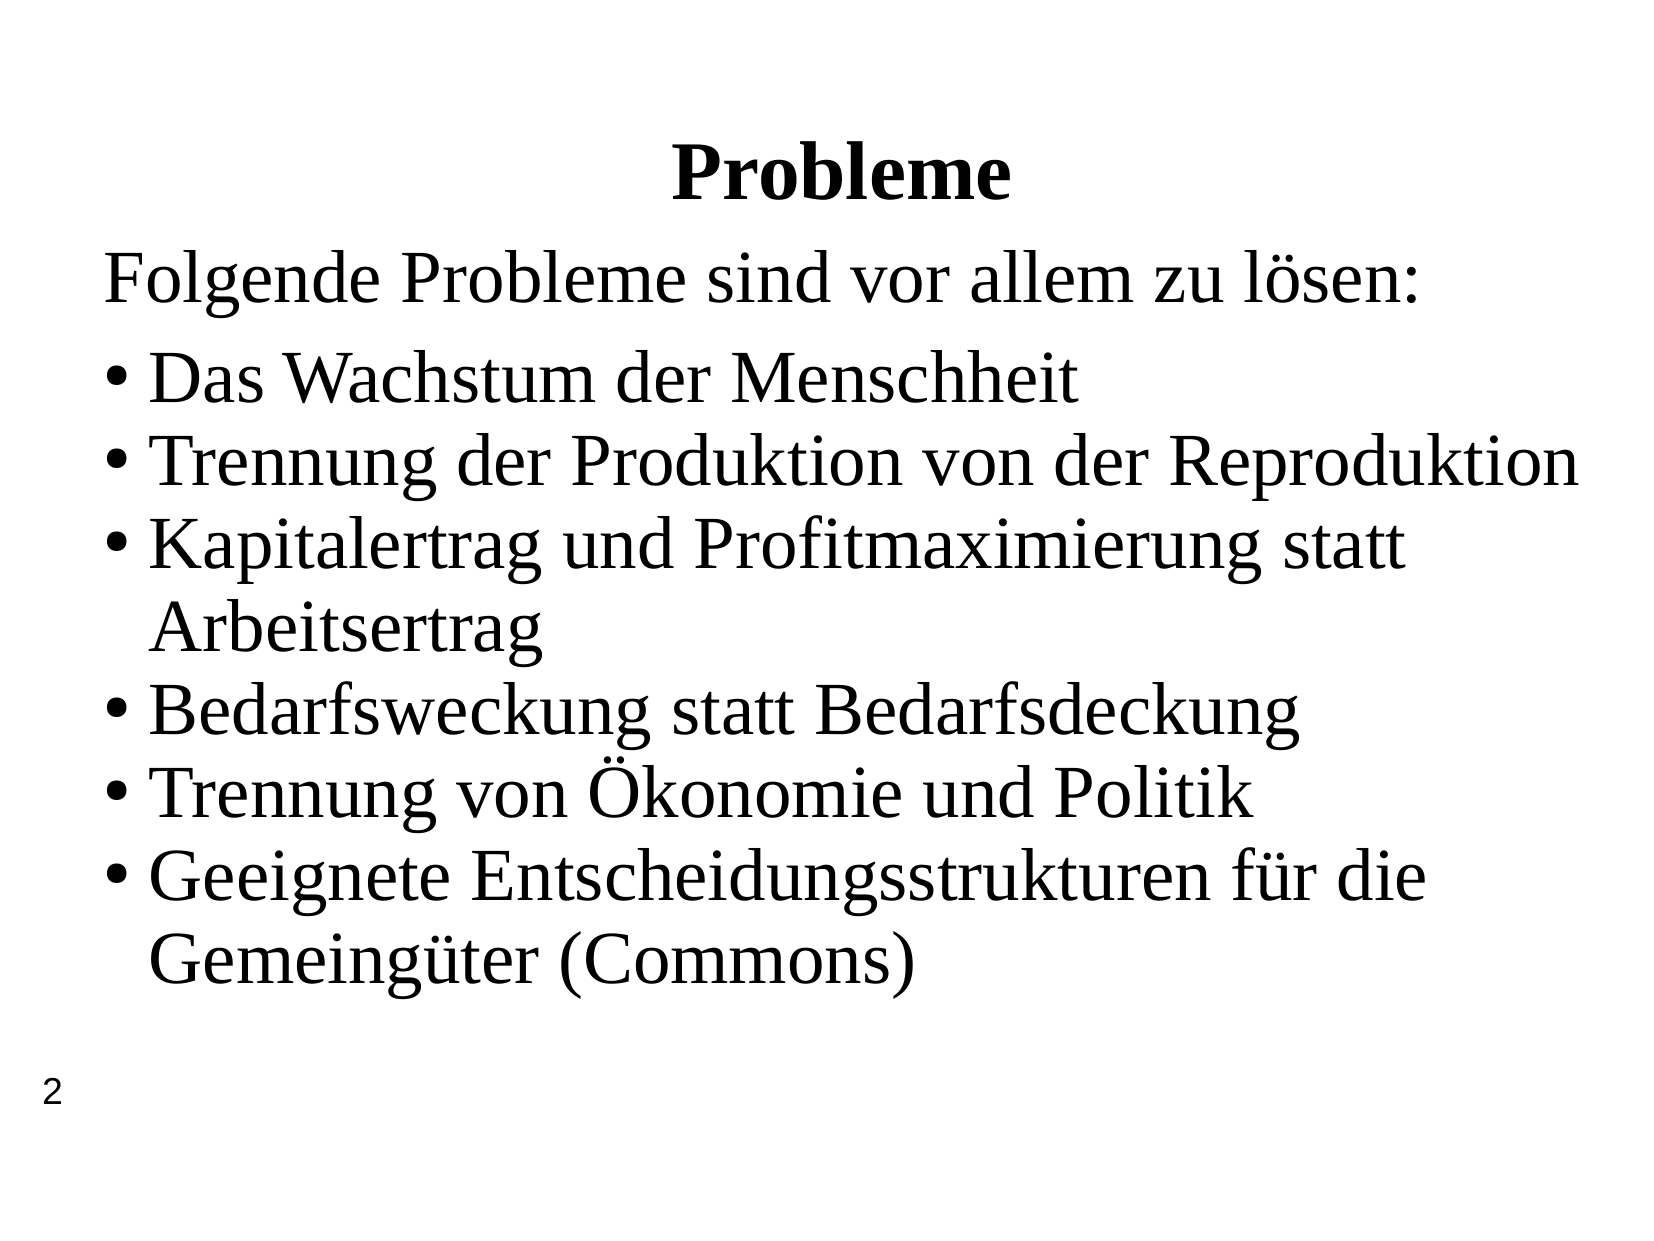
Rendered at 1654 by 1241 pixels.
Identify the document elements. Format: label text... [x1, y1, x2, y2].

text_box Probleme Folgende Probleme sind vor allem zu lösen: Das Wachstum der Menschheit Trennung der Produktion von der Reproduktion Kapitalertrag und Profitmaximierung statt Arbeitsertrag Bedarfsweckung statt Bedarfsdeckung Trennung von Ökonomie und Politik Geeignete Entscheidungsstrukturen für die Gemeingüter (Commons) [88, 118, 1596, 1008]
text_box <Nummer> [27, 1062, 245, 1133]
